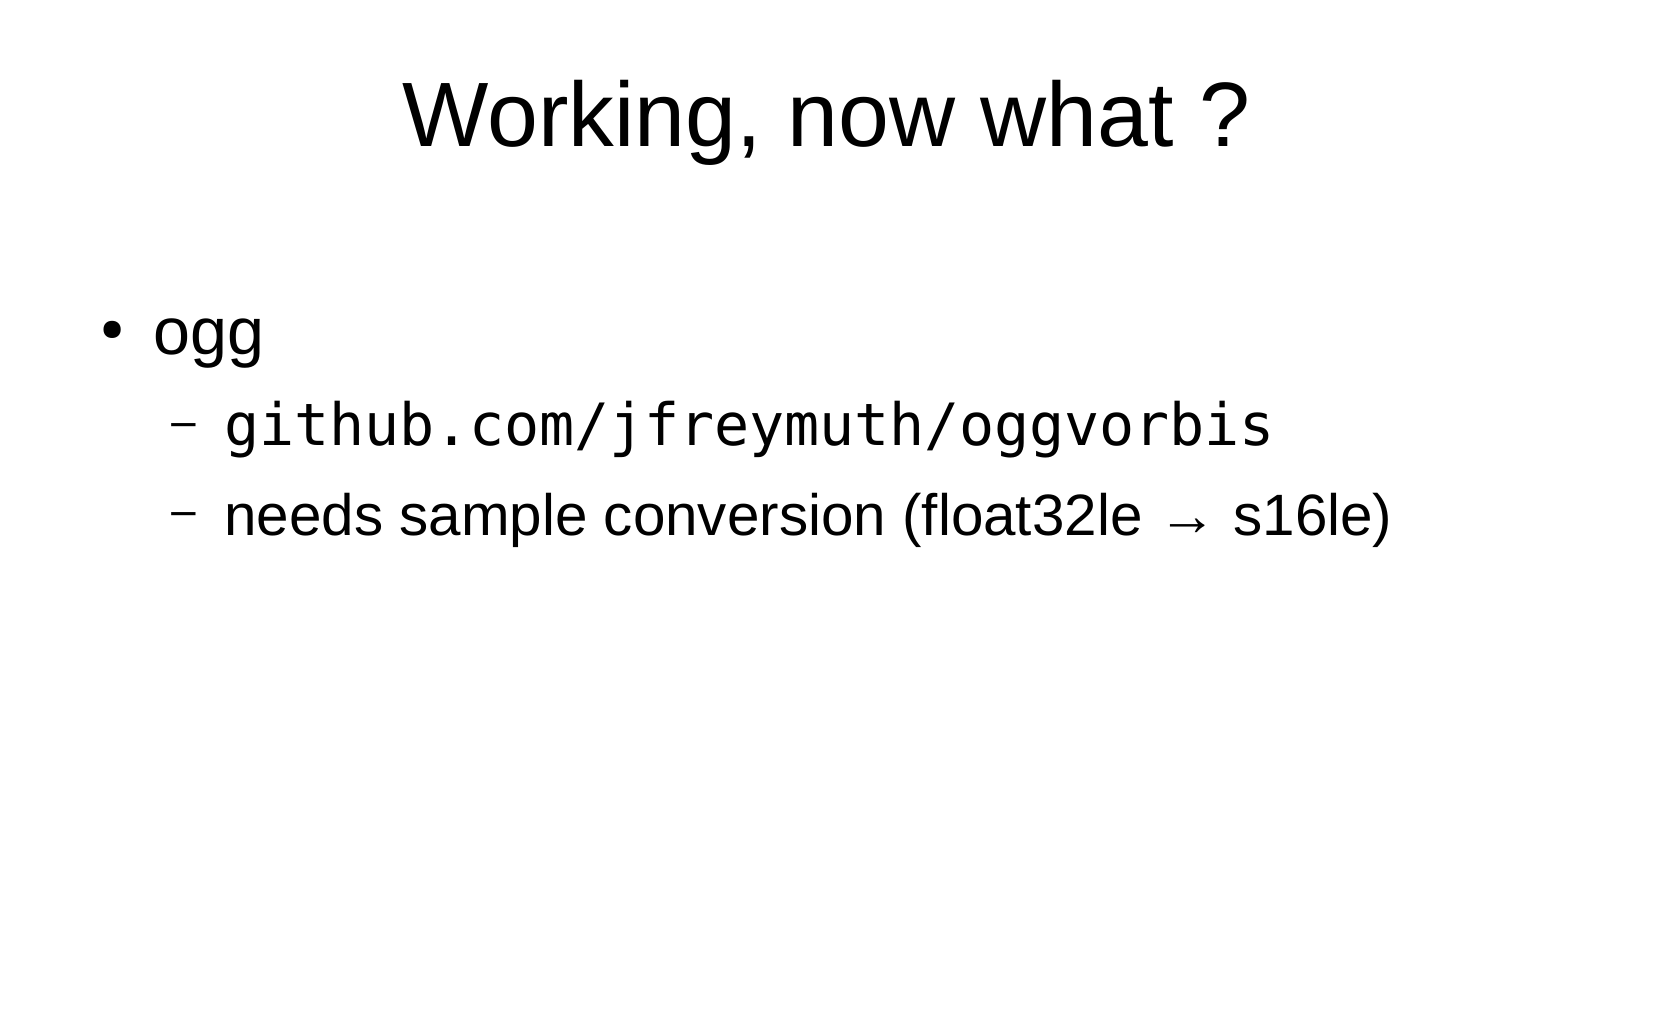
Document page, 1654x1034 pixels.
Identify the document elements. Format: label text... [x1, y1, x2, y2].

list ogg github.com/jfreymuth/oggvorbis needs sample conversion (float32le → s16le) [82, 294, 1571, 834]
title Working, now what ? [82, 36, 1571, 193]
